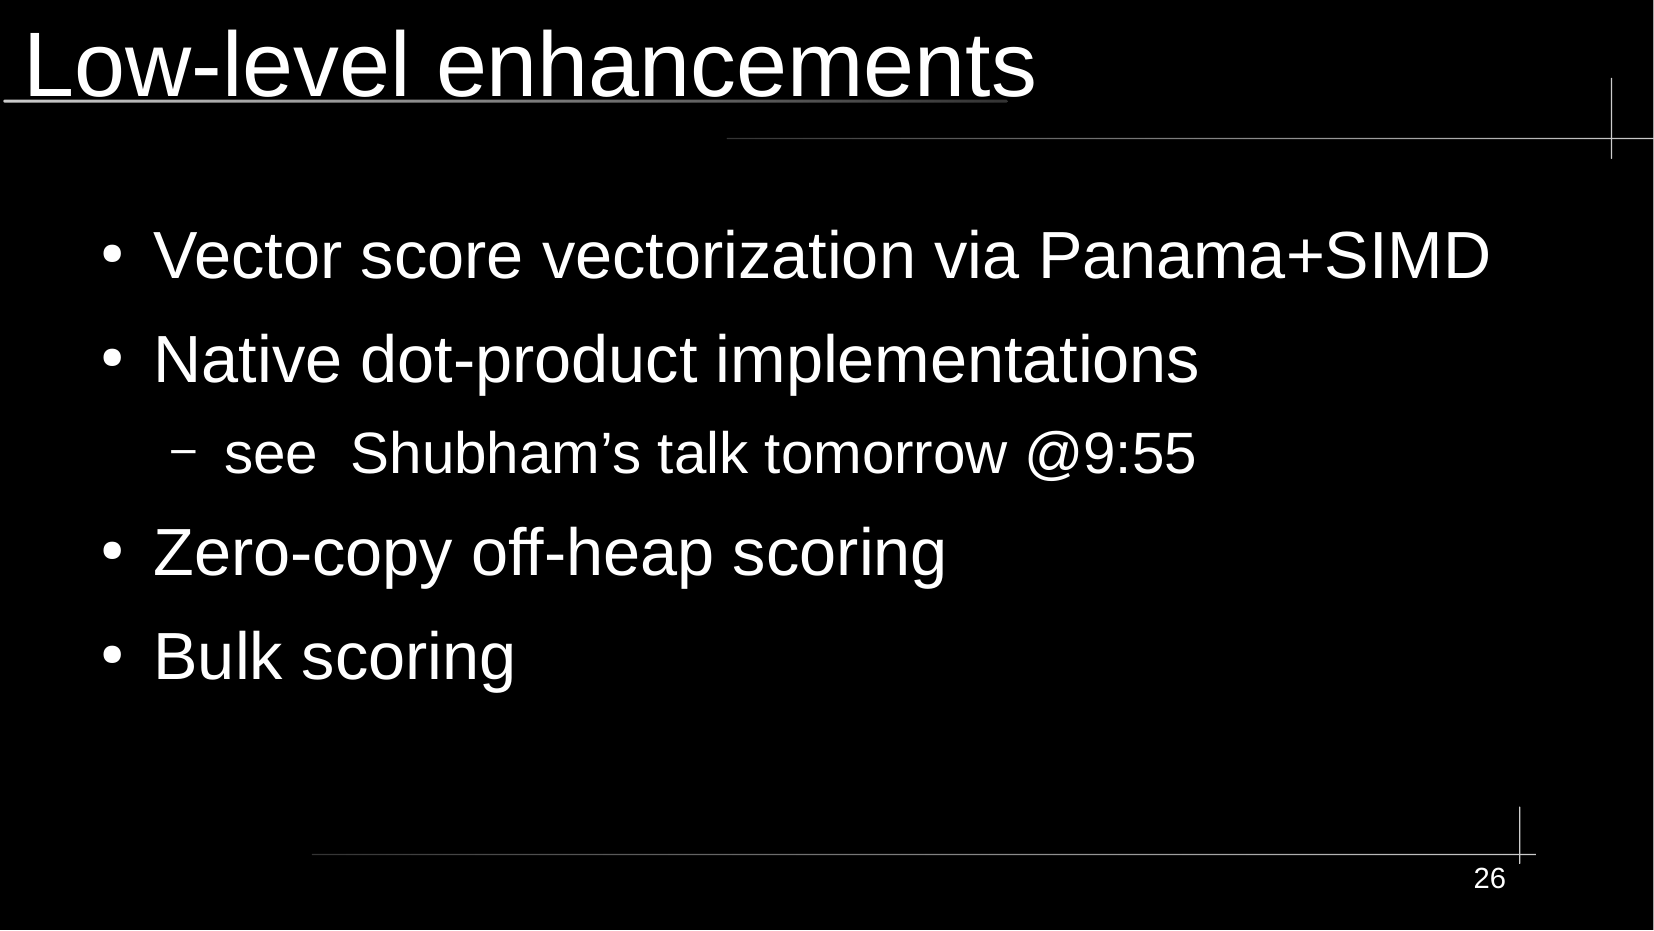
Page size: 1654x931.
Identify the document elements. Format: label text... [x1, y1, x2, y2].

title Low-level enhancements [23, 11, 1589, 119]
list Vector score vectorization via Panama+SIMD Native dot-product implementations see Shubham’s talk tomorrow @9:55 Zero-copy off-heap scoring Bulk scoring [82, 217, 1571, 758]
